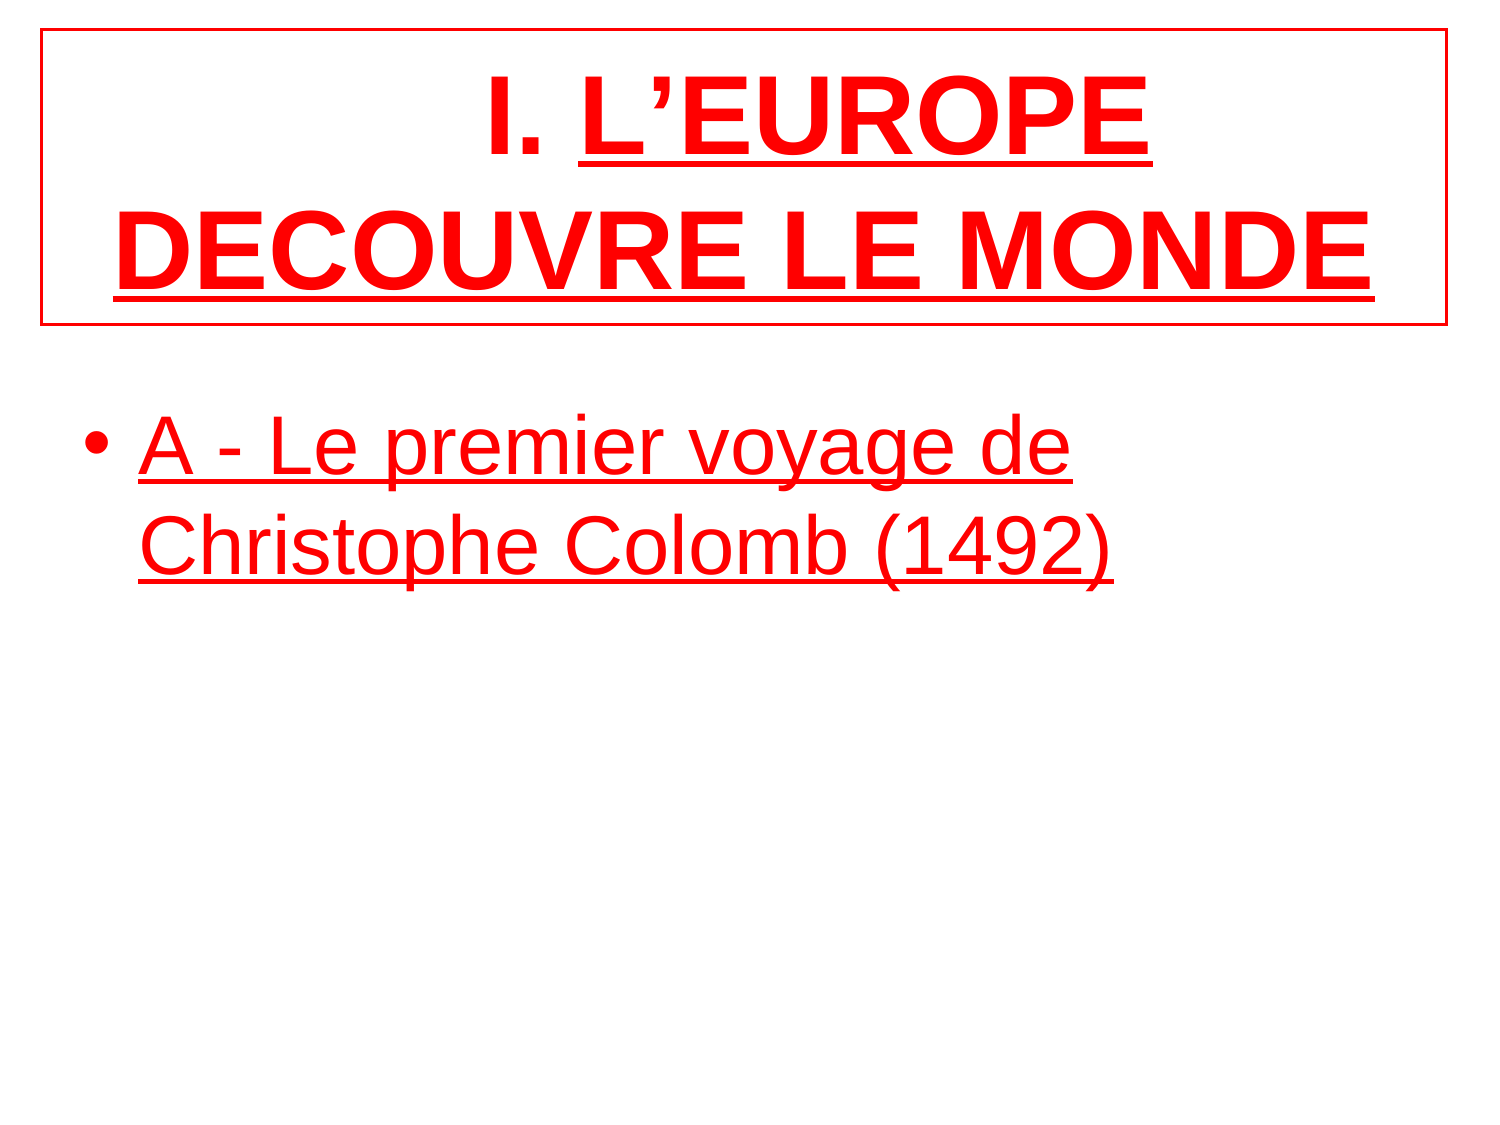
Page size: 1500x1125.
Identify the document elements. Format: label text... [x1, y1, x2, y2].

text_box A - Le premier voyage de Christophe Colomb (1492) [67, 383, 1418, 649]
text_box I. L’EUROPE DECOUVRE LE MONDE [41, 29, 1447, 325]
